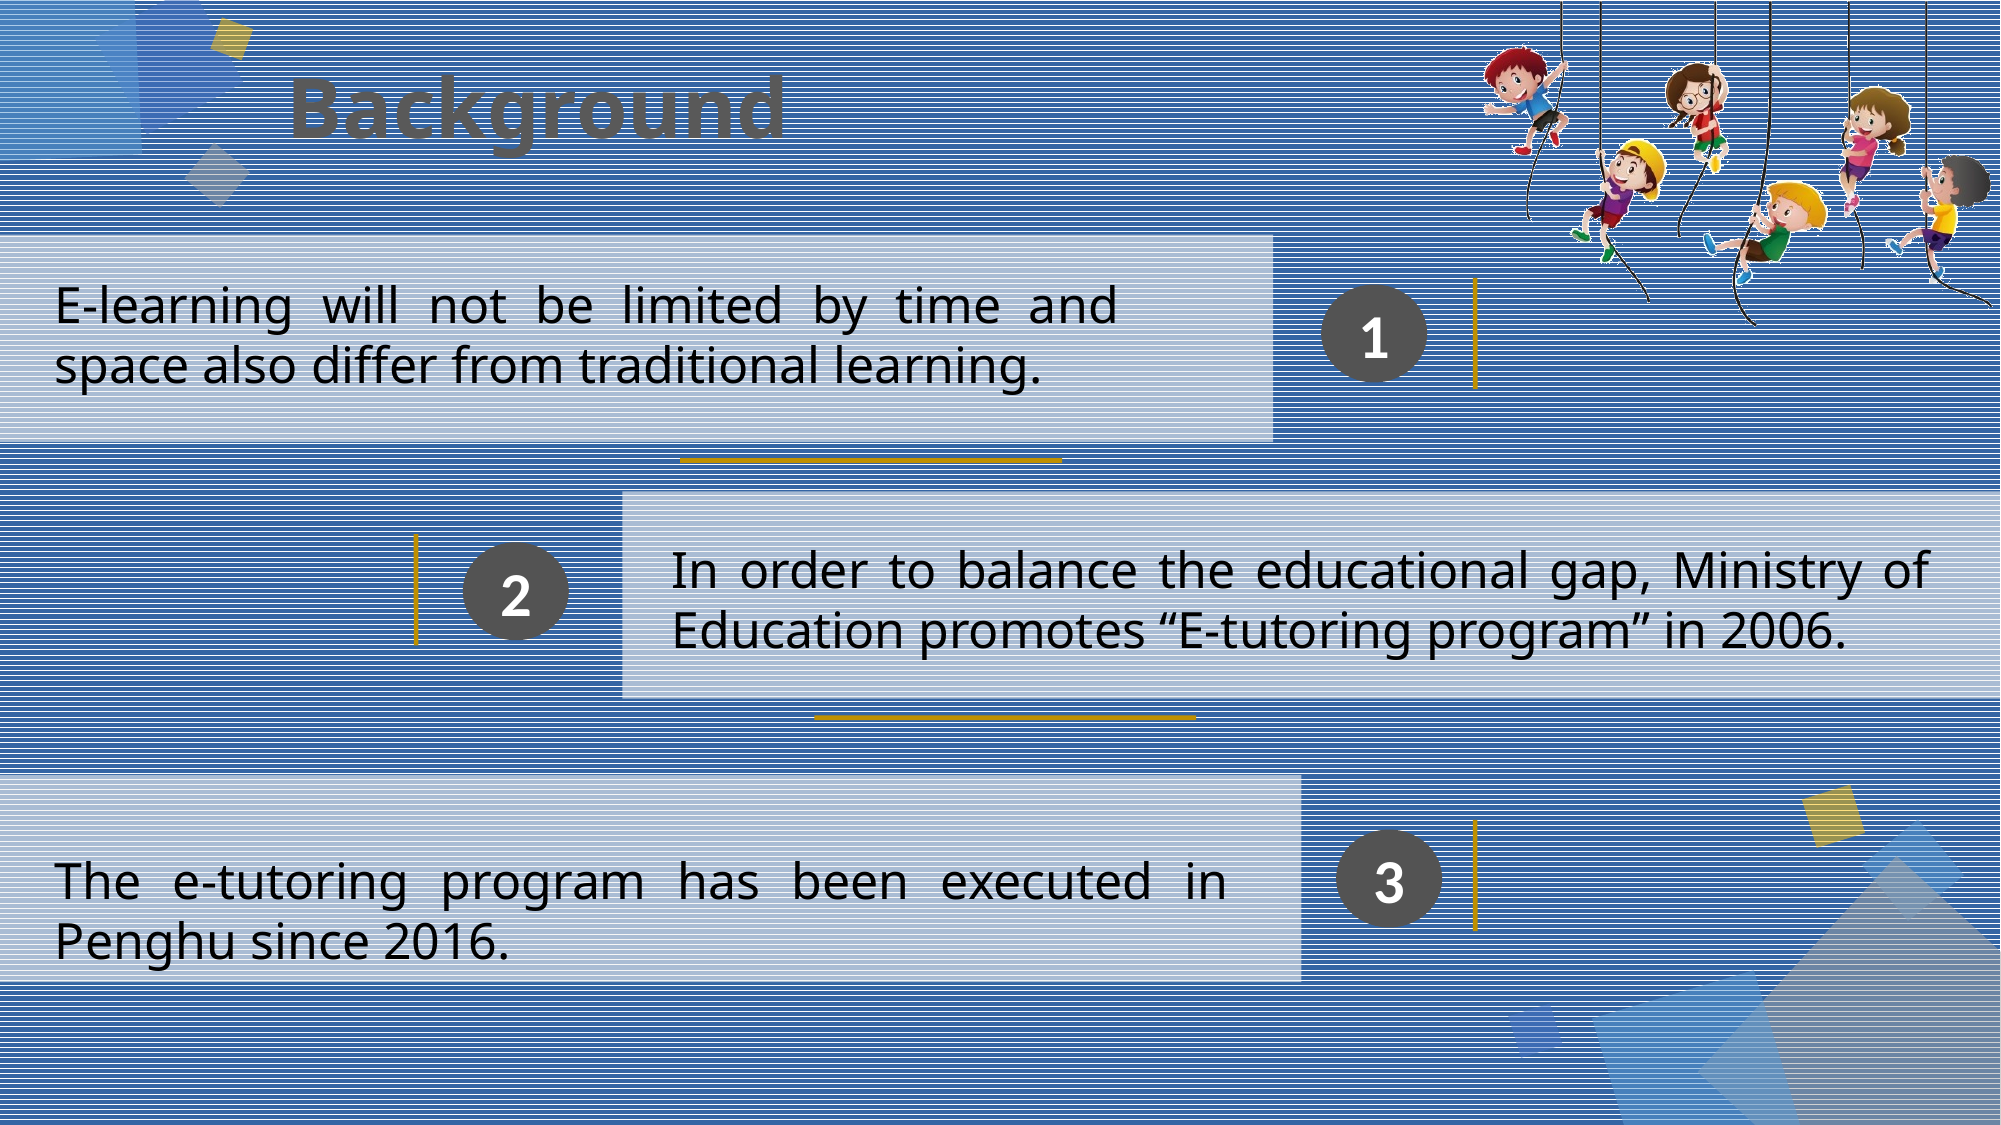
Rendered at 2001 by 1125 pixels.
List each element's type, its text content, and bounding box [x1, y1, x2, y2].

picture [1475, 0, 2000, 334]
text_box 1 [1321, 284, 1428, 383]
list Background [271, 35, 1180, 189]
text_box [0, 234, 1274, 443]
text_box E-learning will not be limited by time and space also differ from traditional learning. [40, 266, 1135, 402]
text_box In order to balance the educational gap, Ministry of Education promotes “E-tutoring program” in 2006. [656, 531, 1946, 667]
text_box [0, 774, 1302, 983]
text_box 3 [1336, 829, 1443, 928]
text_box 2 [462, 542, 569, 641]
text_box [622, 491, 2000, 699]
text_box The e-tutoring program has been executed in Penghu since 2016. [40, 841, 1244, 977]
